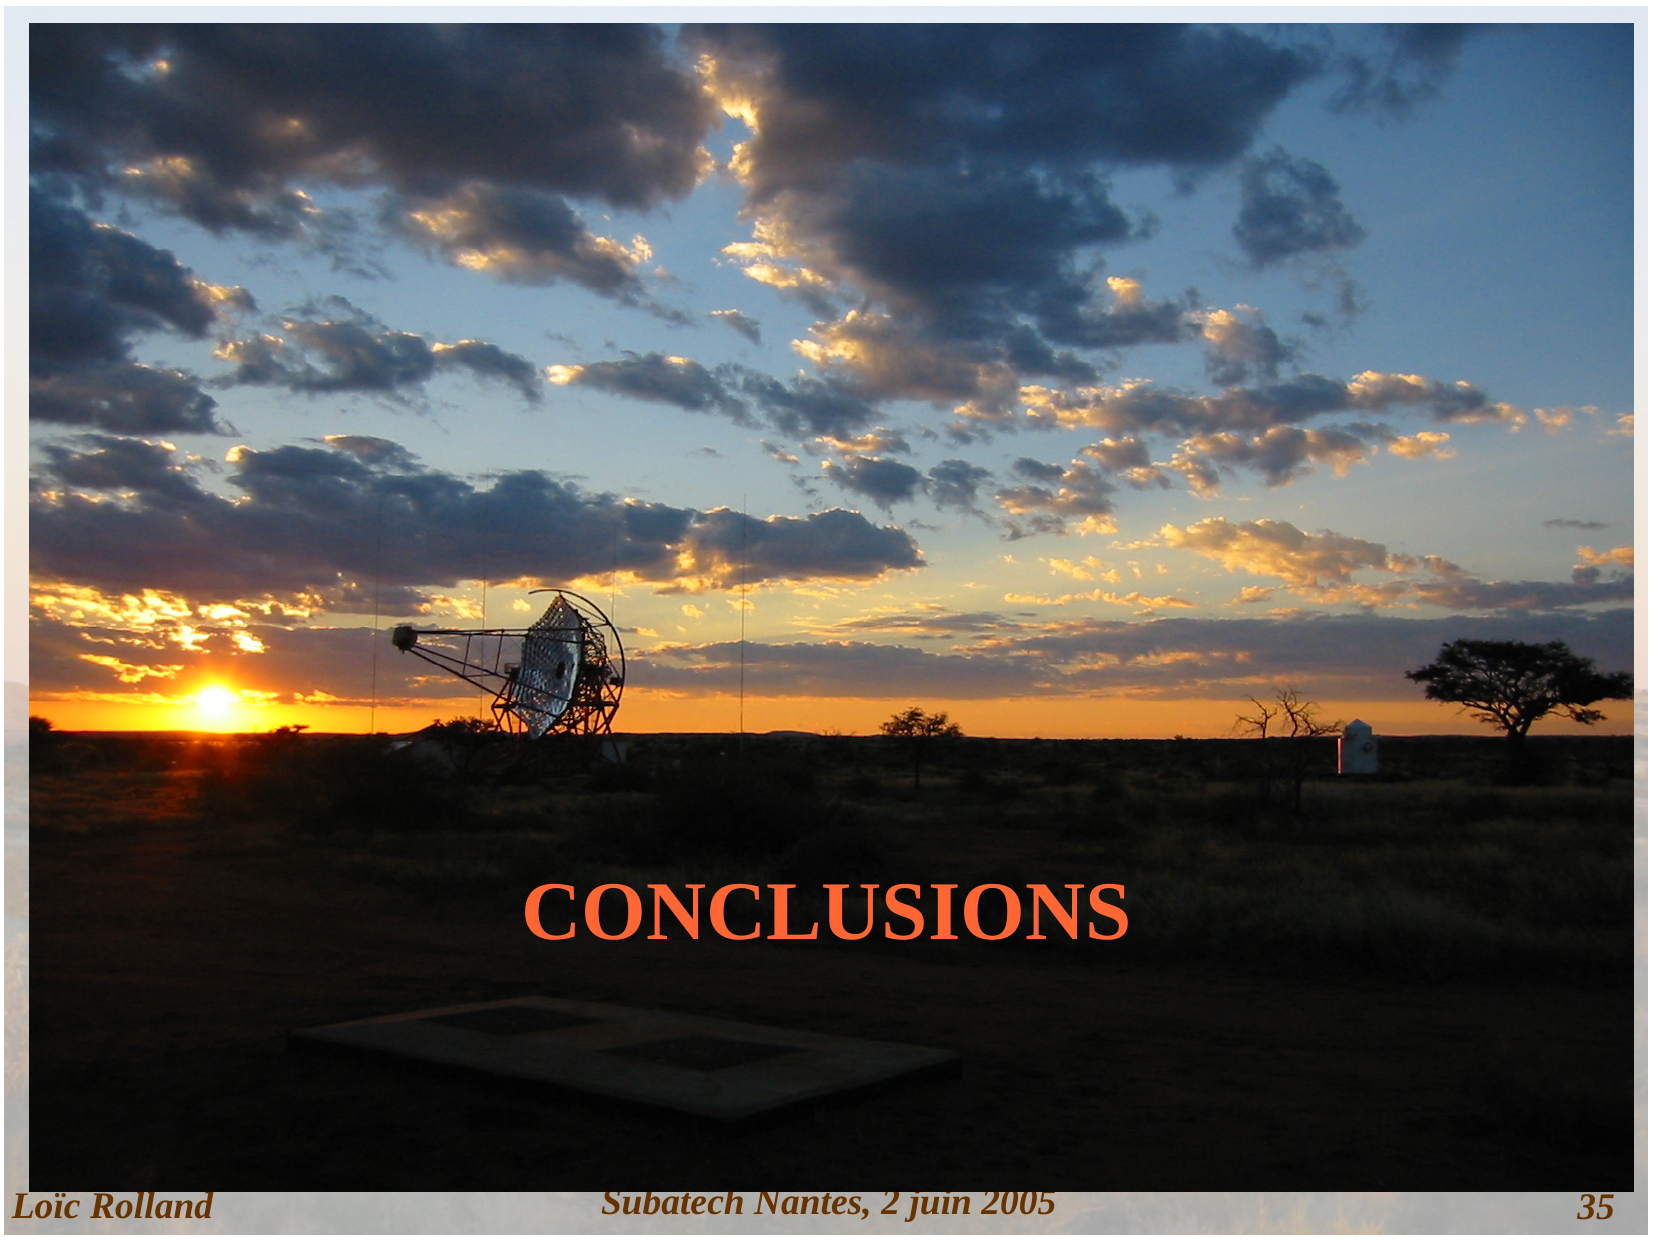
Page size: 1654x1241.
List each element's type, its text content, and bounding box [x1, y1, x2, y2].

picture [4, 6, 1648, 802]
picture [4, 1021, 1648, 1235]
title CONCLUSIONS [0, 802, 1654, 1021]
